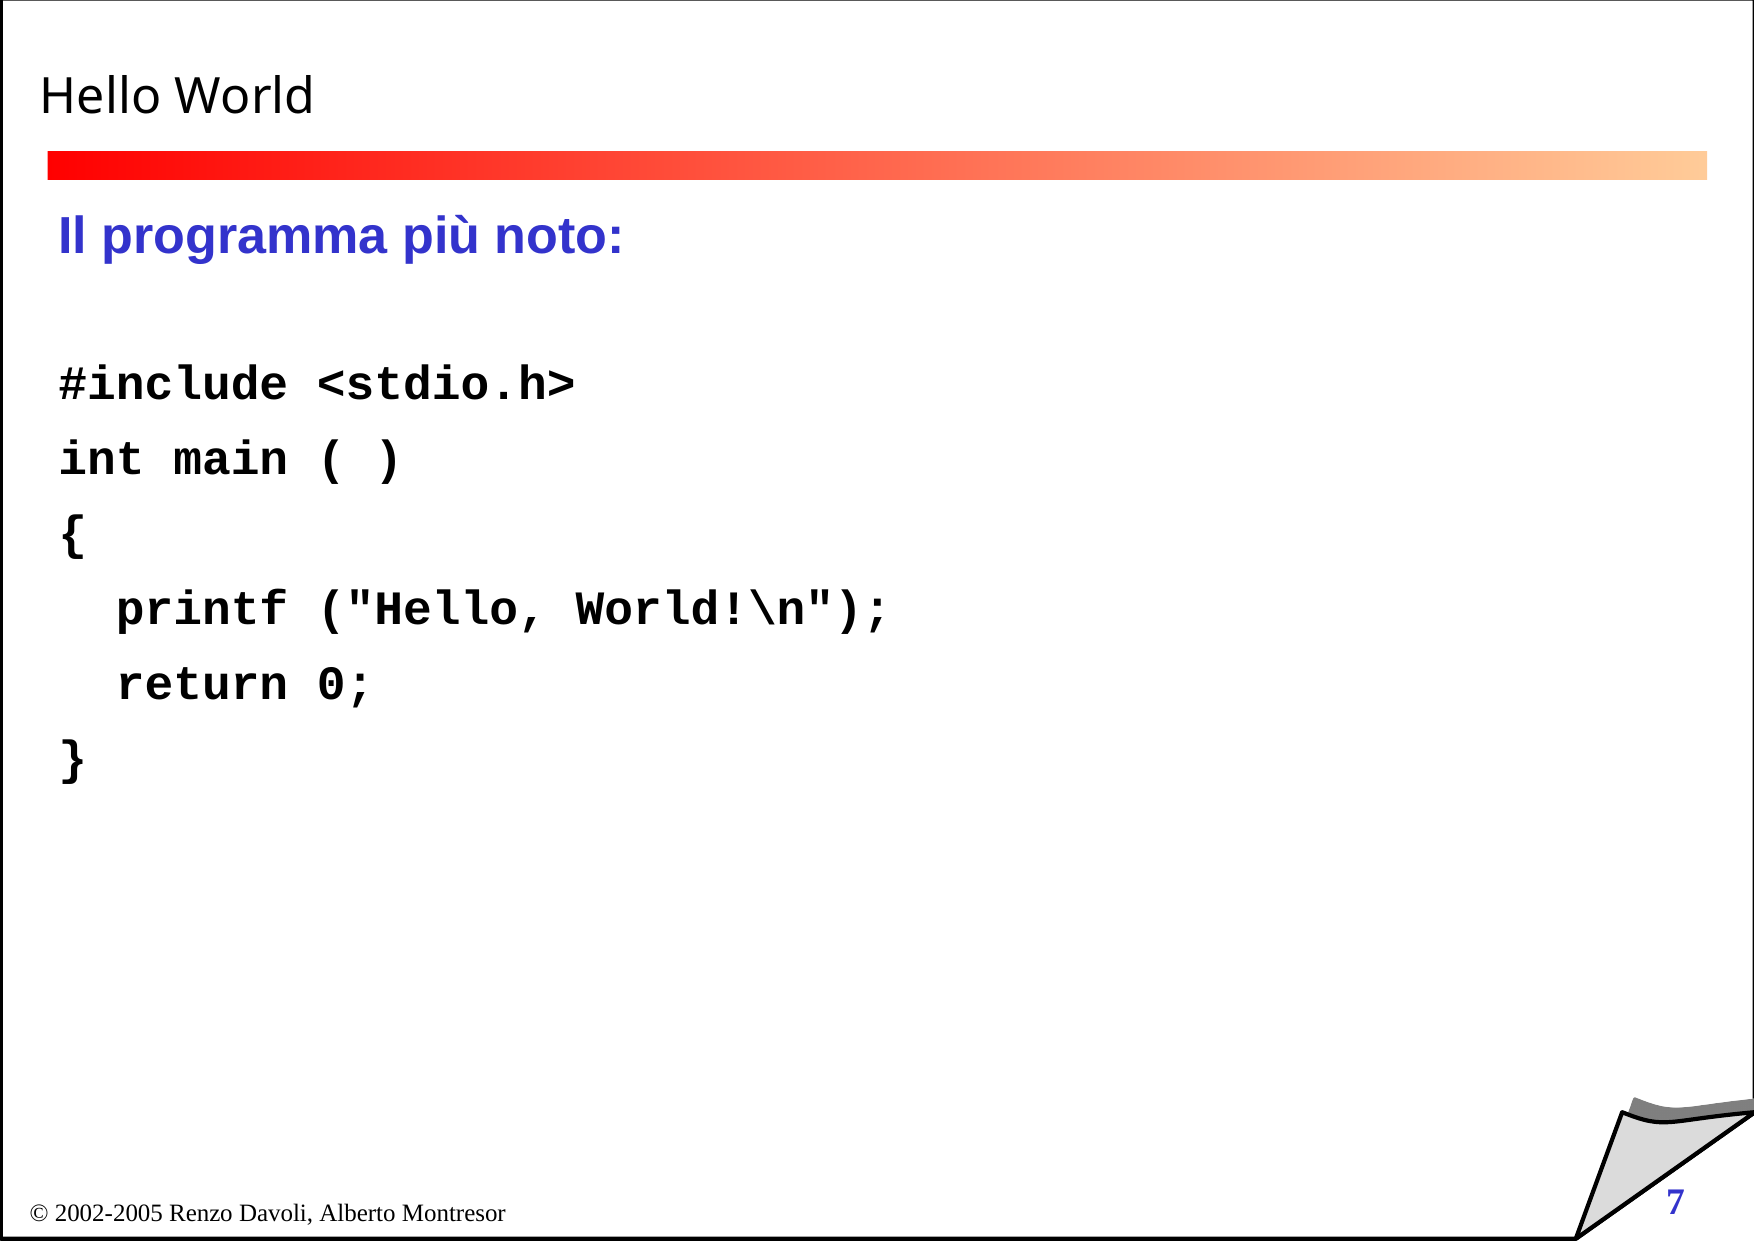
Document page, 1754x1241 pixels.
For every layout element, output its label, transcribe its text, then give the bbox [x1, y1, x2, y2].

list Il programma più noto: #include <stdio.h> int main ( ) { printf ("Hello, World!\n"); return 0; } [58, 206, 1696, 866]
title Hello World [40, 49, 1714, 144]
text_box main [750, 151, 754, 179]
